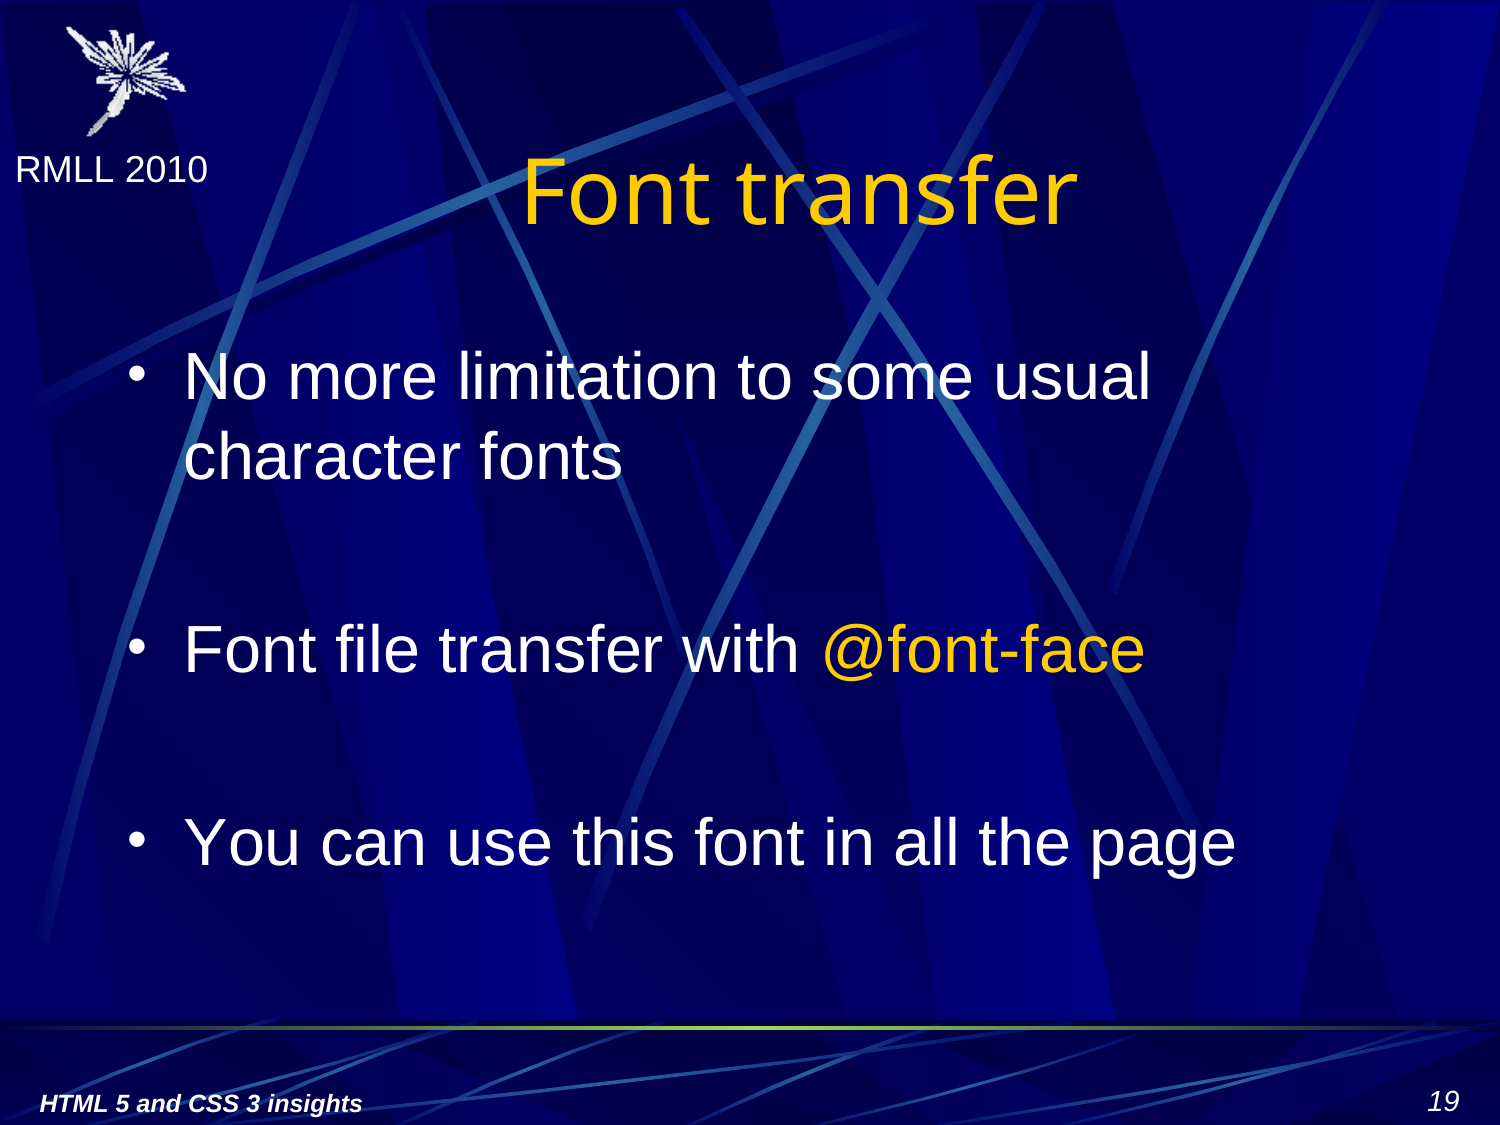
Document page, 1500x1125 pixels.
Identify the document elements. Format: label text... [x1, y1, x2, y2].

list No more limitation to some usual character fonts Font file transfer with @font-face You can use this font in all the page [112, 324, 1388, 1001]
title Font transfer [224, 87, 1375, 288]
picture [62, 24, 188, 138]
